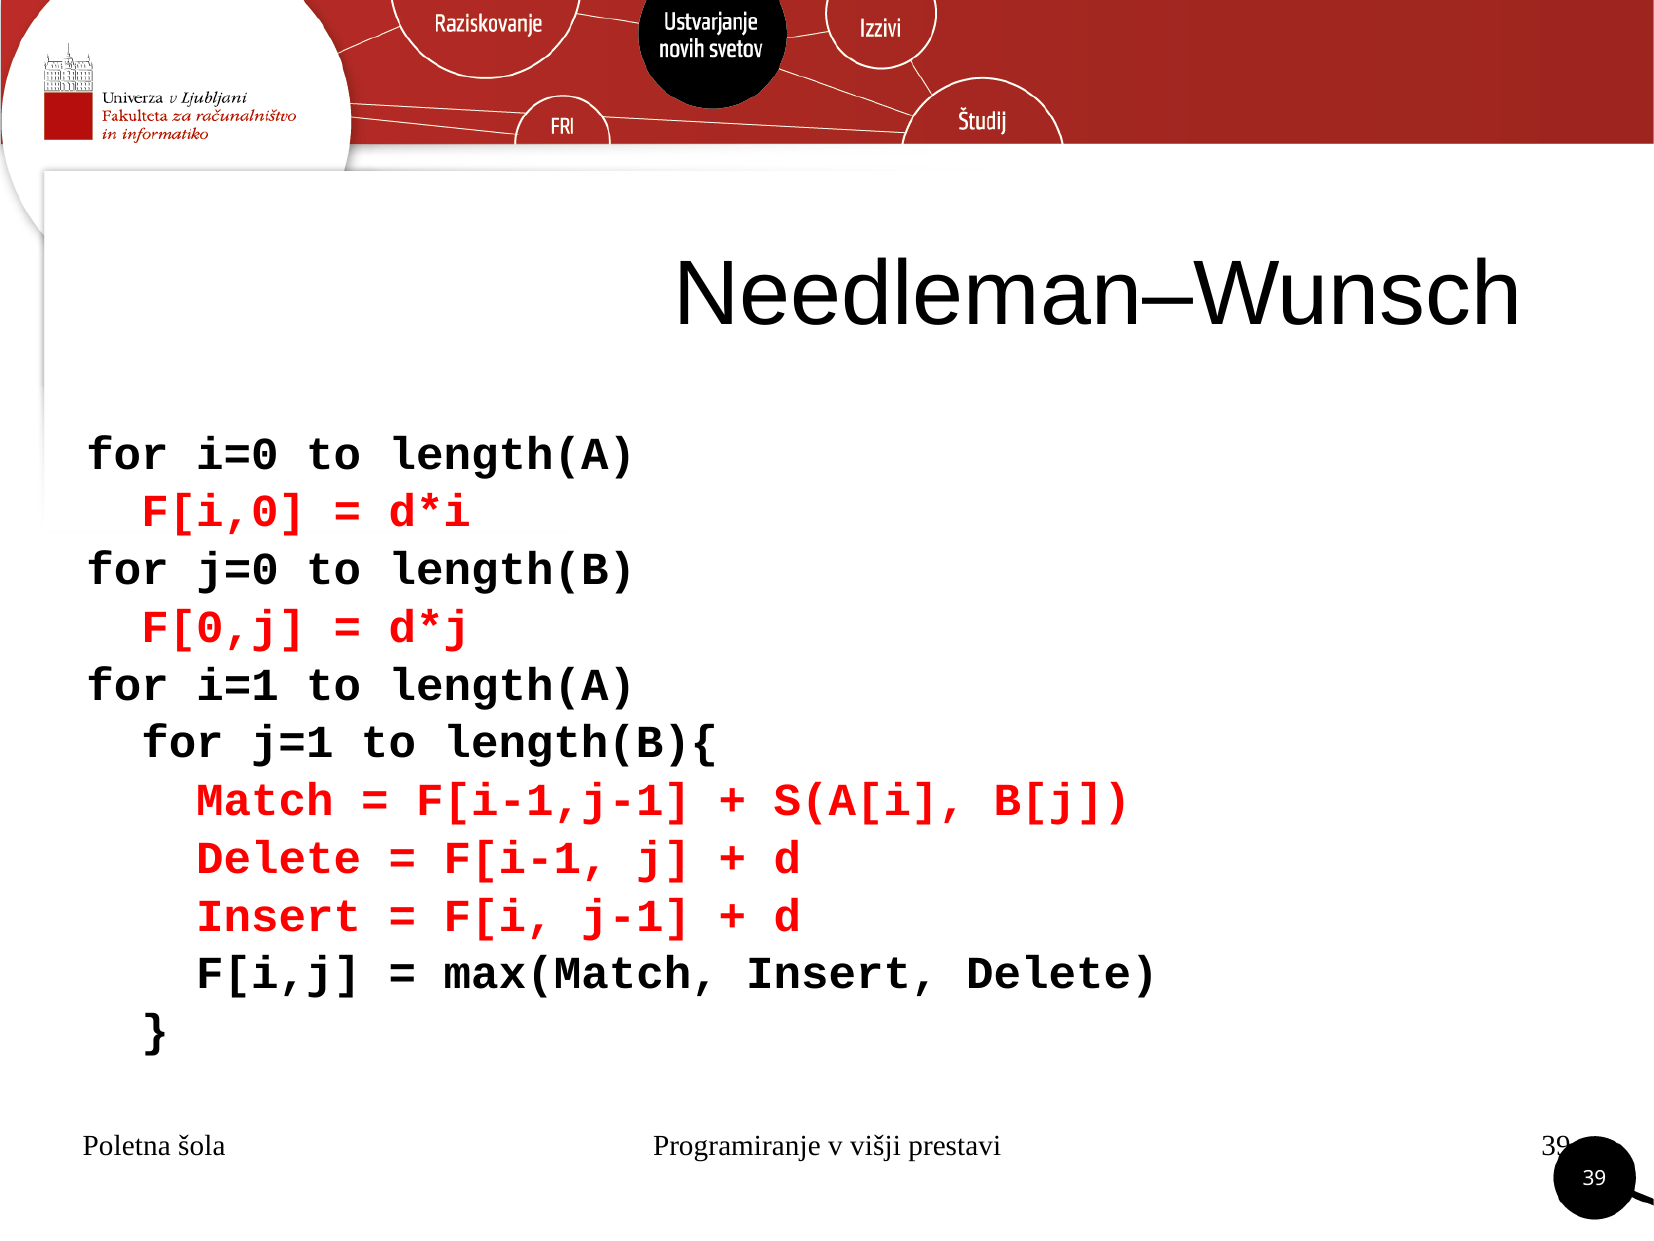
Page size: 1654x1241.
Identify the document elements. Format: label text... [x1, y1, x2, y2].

picture [0, 0, 1654, 1241]
title Needleman–Wunsch [35, 188, 1524, 397]
list for i=0 to length(A) F[i,0] = d*i for j=0 to length(B) F[0,j] = d*j for i=1 to length(A) for j=1 to length(B){ Match = F[i-1,j-1] + S(A[i], B[j]) Delete = F[i-1, j] + d Insert = F[i, j-1] + d F[i,j] = max(Match, Insert, Delete) } [86, 431, 1542, 1069]
text_box <številka> [1553, 1145, 1636, 1212]
